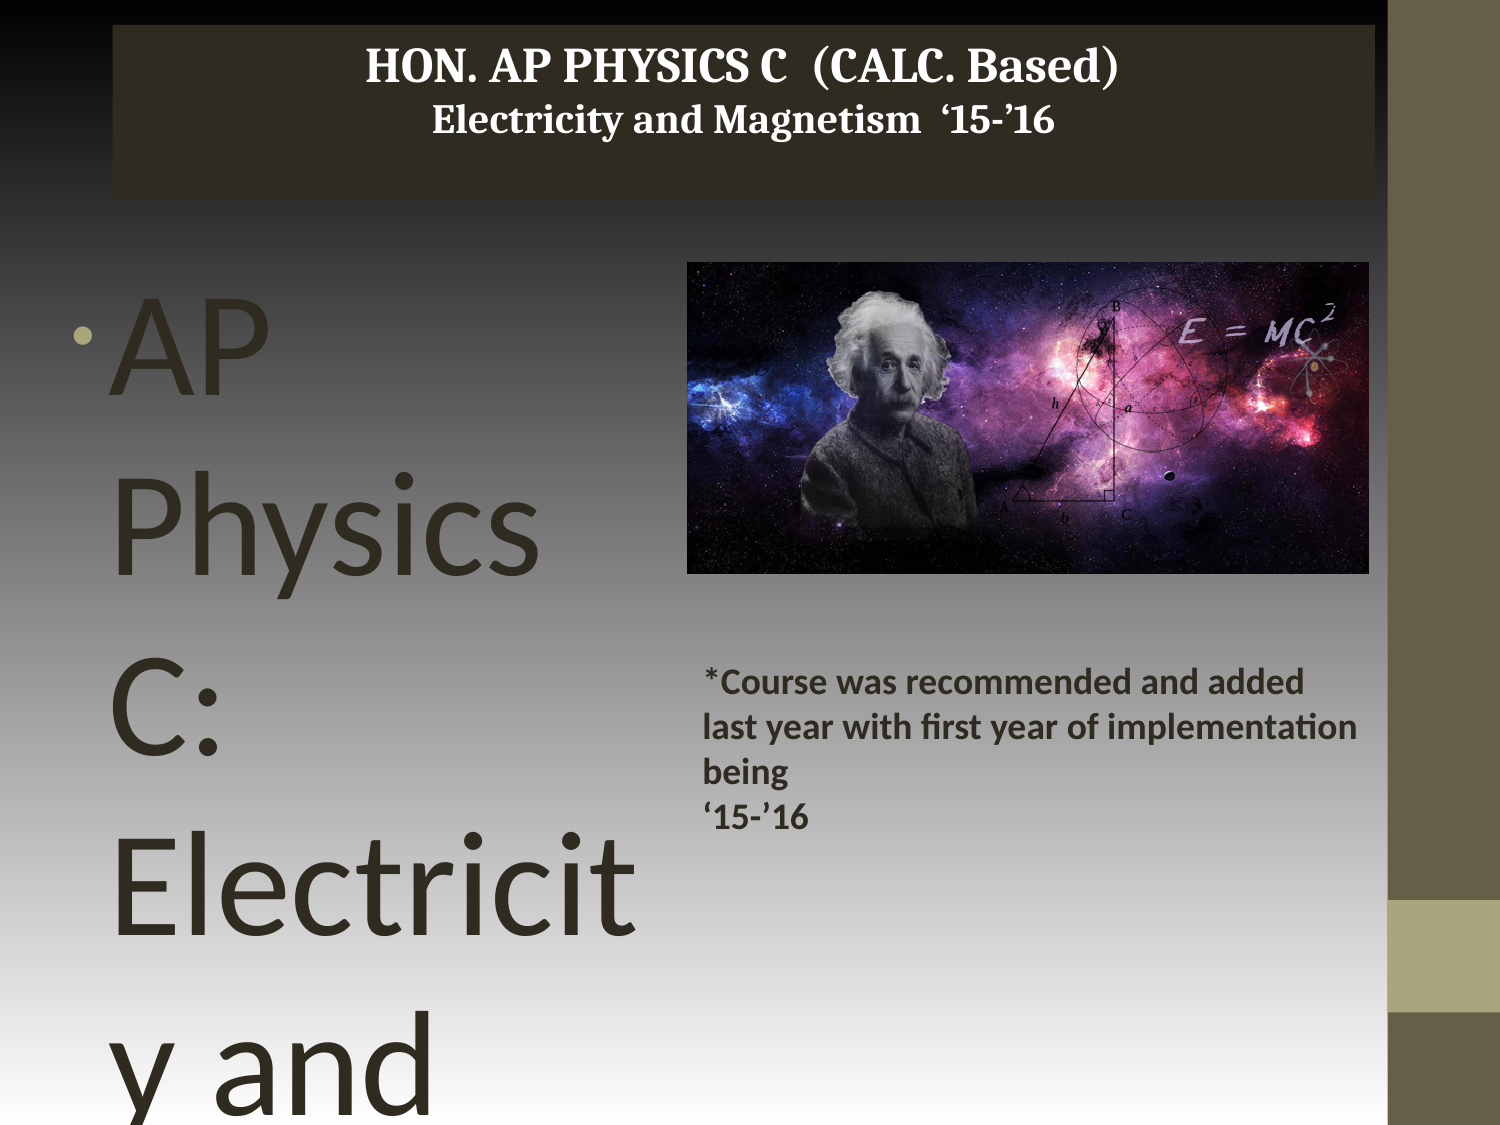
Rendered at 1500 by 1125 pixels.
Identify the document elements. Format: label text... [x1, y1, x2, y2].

title HON. AP PHYSICS C (CALC. Based) Electricity and Magnetism ‘15-’16 [112, 24, 1375, 200]
text_box *Course was recommended and added last year with first year of implementation being ‘15-’16 [687, 649, 1375, 845]
picture [687, 262, 1369, 574]
list AP Physics C: Electricity and Magnetism is a one-semester, calculus-based, college-level physics course, especially appropriate for students planning to specialize or major in physical science or engineering. The course explores topics such as electrostatics; conductors, capacitors, and dielectrics; electric circuits; magnetic fields; and electromagnetism. Introductory differential and integral calculus is used throughout the course. [37, 237, 688, 1026]
